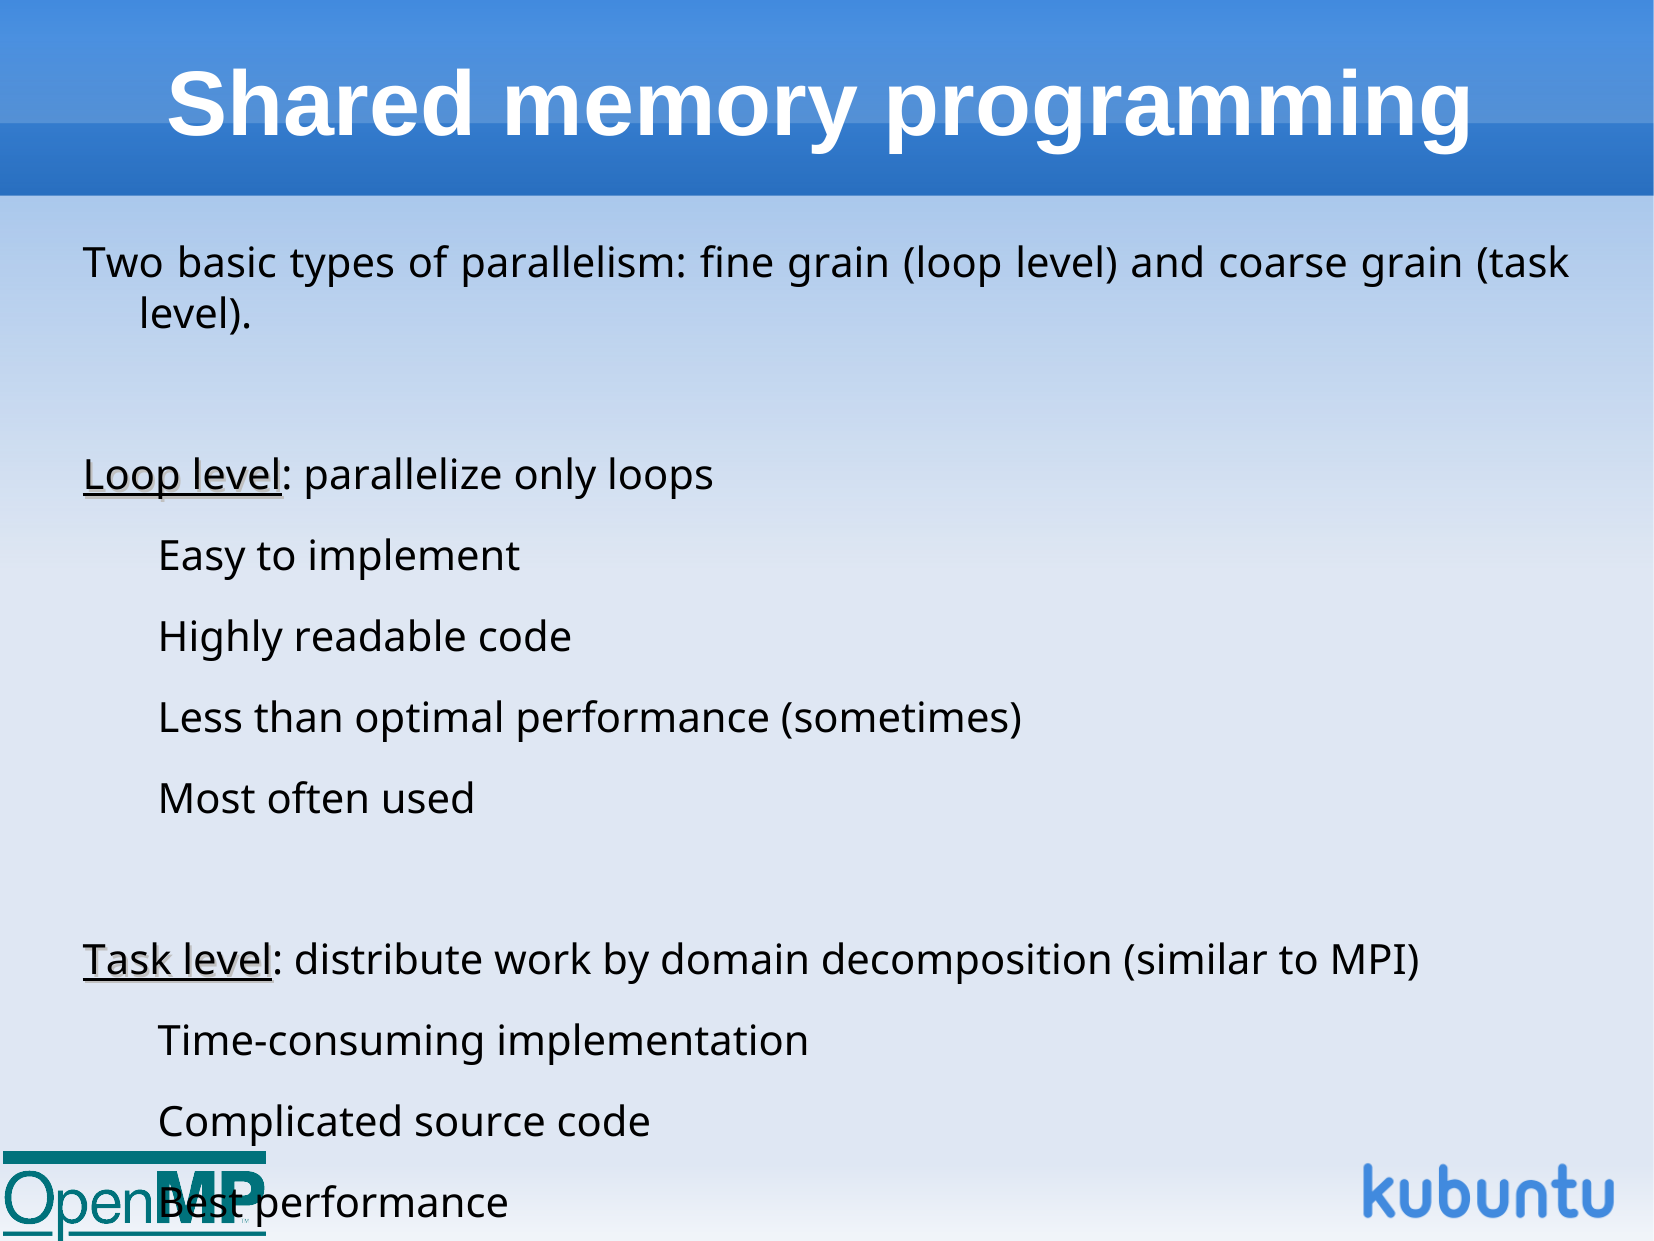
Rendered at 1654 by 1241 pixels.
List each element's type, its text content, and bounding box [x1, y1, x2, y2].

title Shared memory programming [76, 0, 1565, 211]
list Two basic types of parallelism: fine grain (loop level) and coarse grain (task level). Loop level: parallelize only loops Easy to implement Highly readable code Less than optimal performance (sometimes) Most often used Task level: distribute work by domain decomposition (similar to MPI) Time-consuming implementation Complicated source code Best performance [82, 236, 1571, 1211]
picture [0, 0, 1654, 1241]
